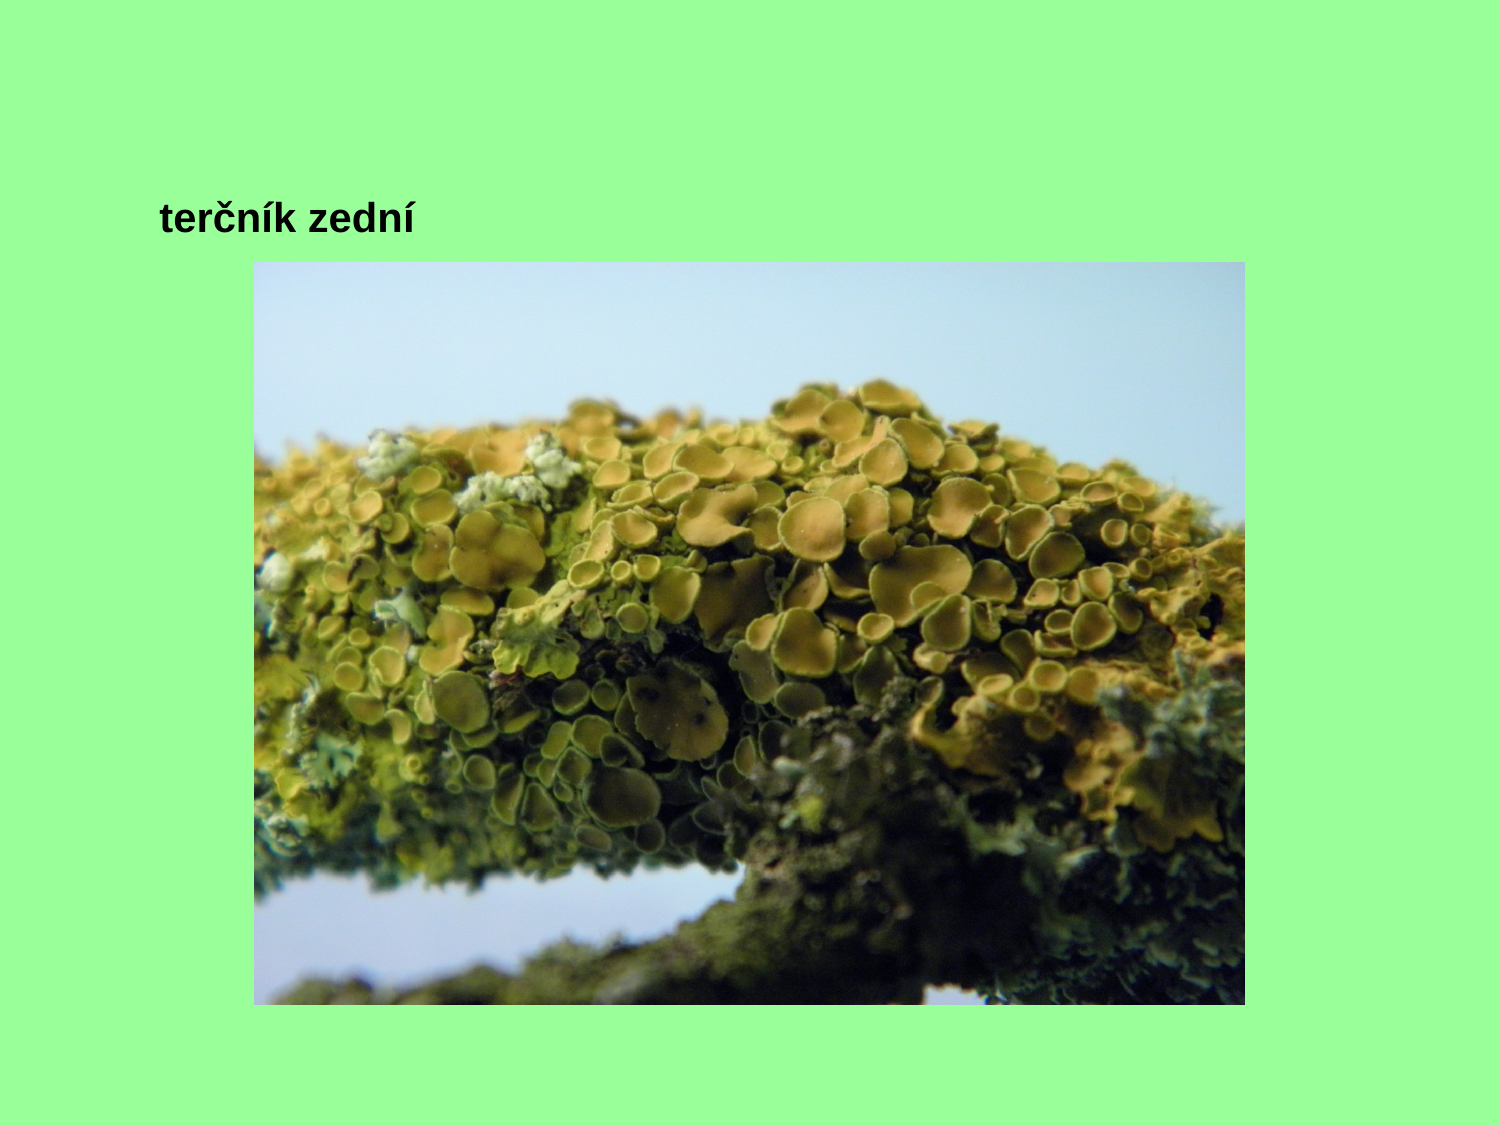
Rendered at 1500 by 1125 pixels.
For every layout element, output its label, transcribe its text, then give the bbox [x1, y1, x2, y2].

picture [254, 262, 1245, 1005]
text_box terčník zední [144, 183, 429, 249]
